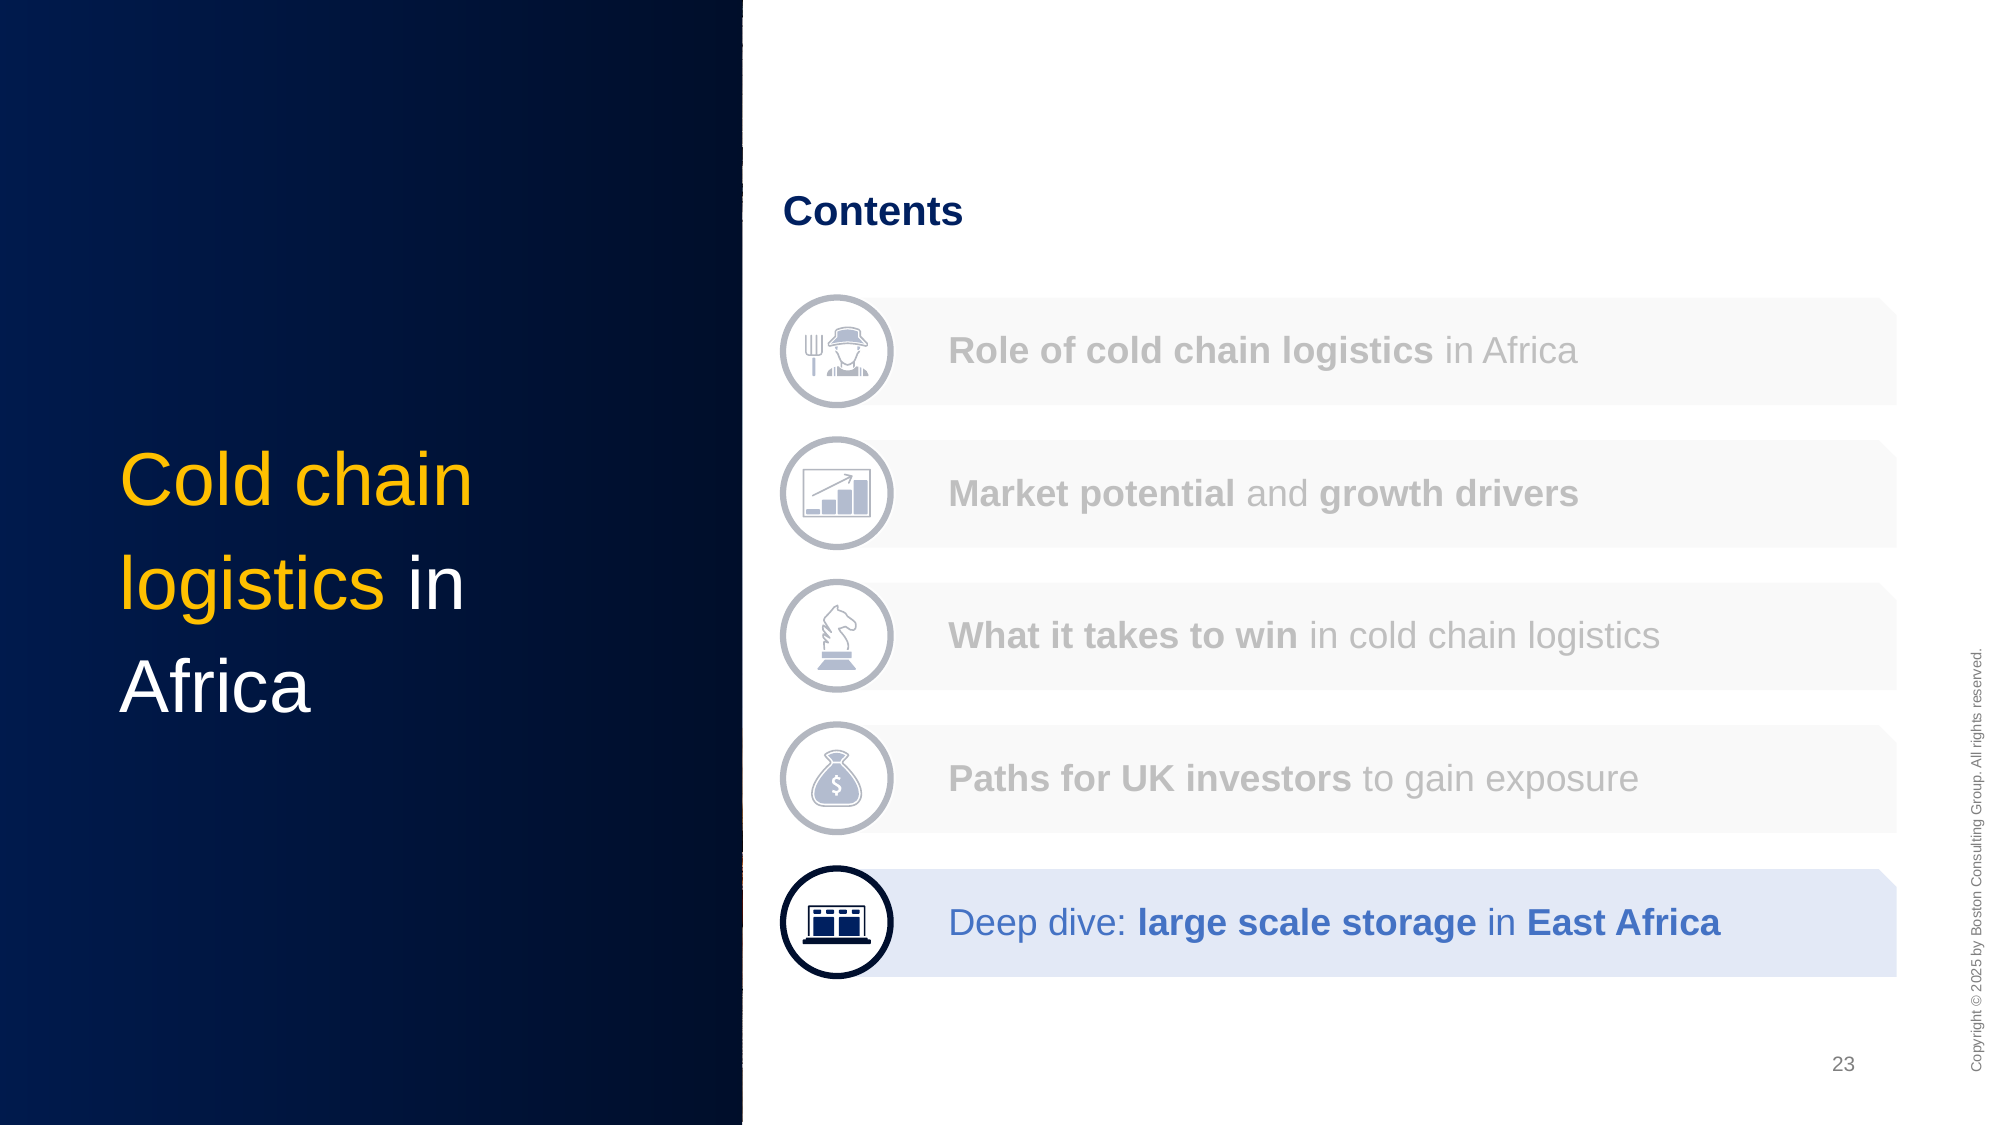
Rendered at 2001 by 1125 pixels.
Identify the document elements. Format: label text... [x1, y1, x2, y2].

text_box Deep dive: large scale storage in East Africa [948, 869, 1897, 977]
text_box Contents [783, 176, 1897, 247]
text_box [0, 0, 742, 1125]
text_box [777, 434, 948, 553]
text_box Cold chain logistics in Africa [103, 409, 665, 730]
text_box [777, 292, 948, 411]
text_box [783, 868, 948, 977]
text_box [777, 719, 948, 838]
text_box Paths for UK investors to gain exposure [948, 725, 1897, 833]
text_box Market potential and growth drivers [948, 440, 1897, 548]
text_box What it takes to win in cold chain logistics [948, 582, 1897, 691]
text_box [777, 576, 948, 695]
text_box Role of cold chain logistics in Africa [948, 297, 1897, 406]
